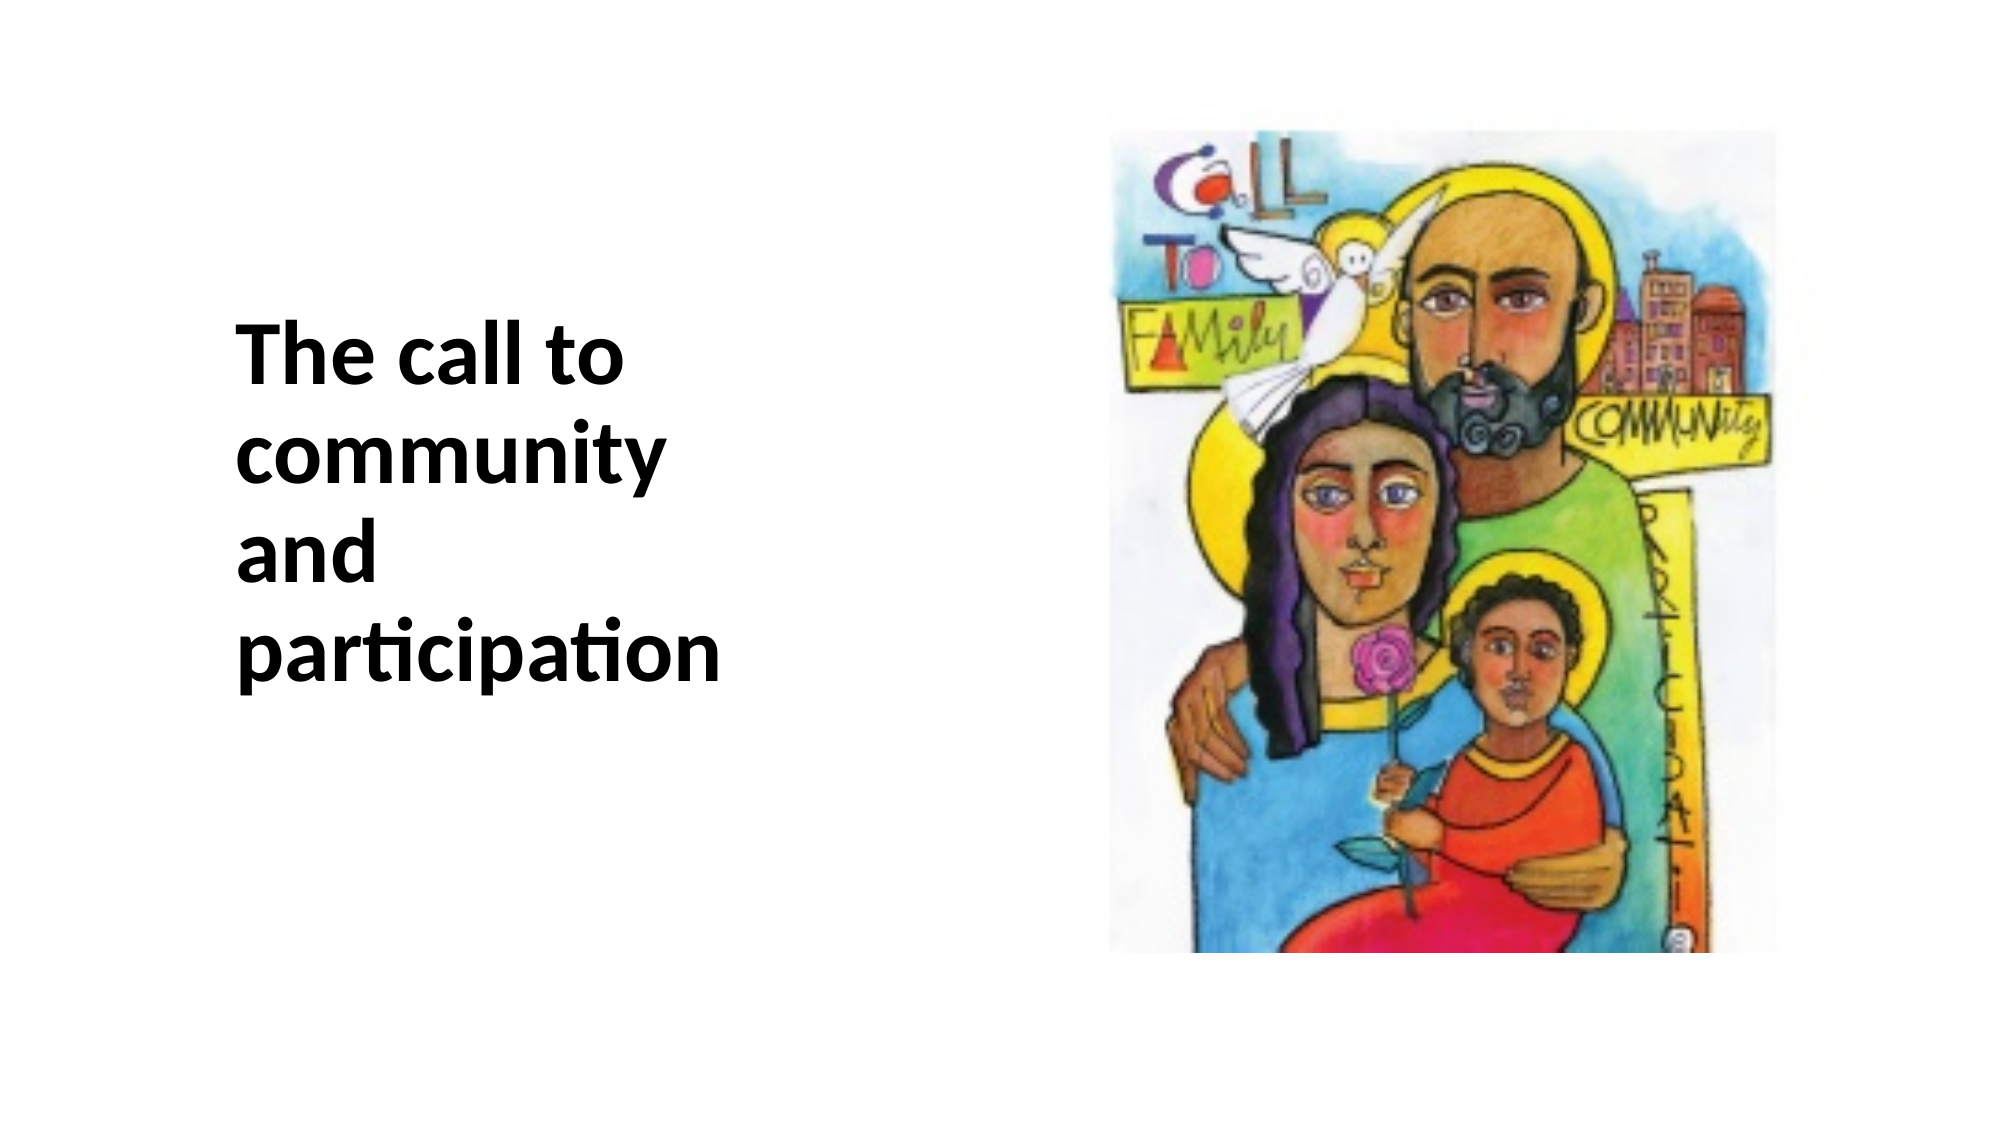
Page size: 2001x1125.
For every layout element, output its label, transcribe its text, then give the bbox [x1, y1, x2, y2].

picture [1052, 110, 1825, 953]
title The call to community and participation [220, 277, 832, 729]
